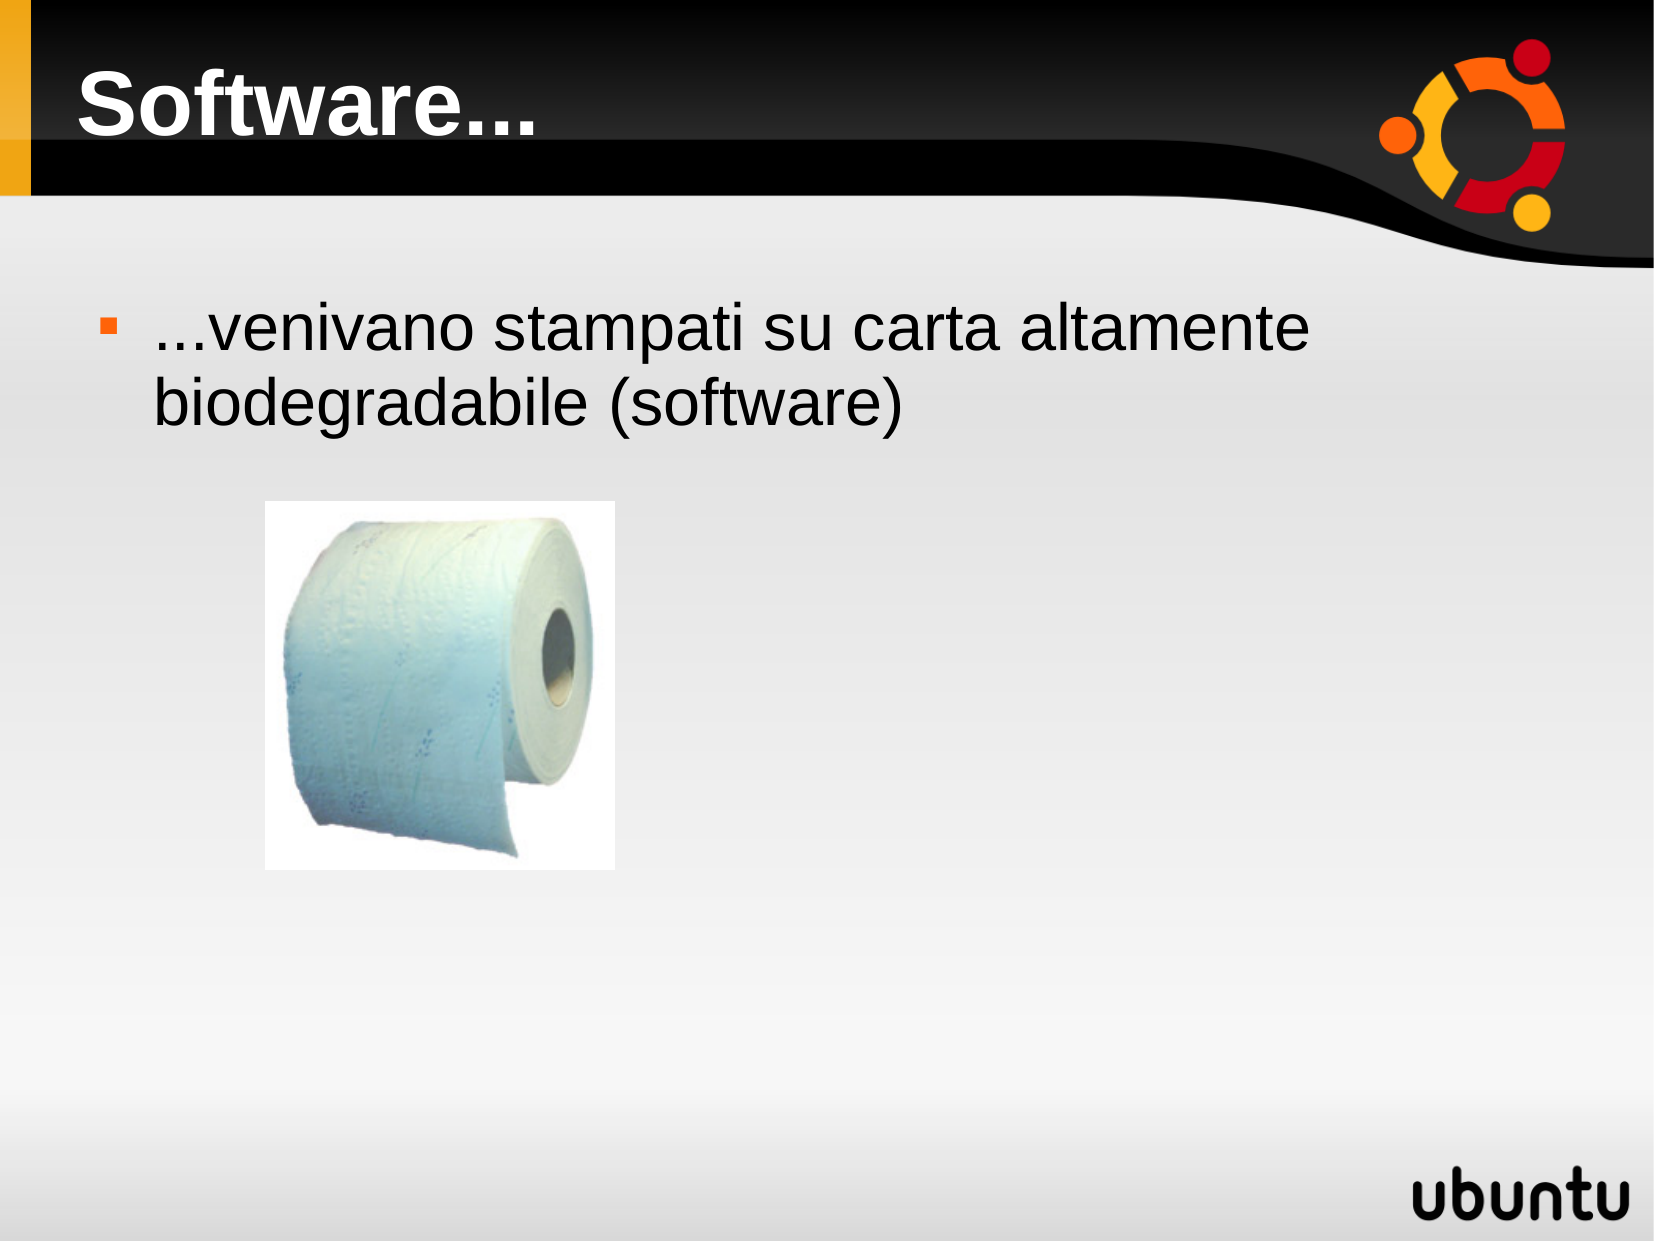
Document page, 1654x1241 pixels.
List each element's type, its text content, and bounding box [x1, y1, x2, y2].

picture [0, 0, 1654, 1241]
title Software... [76, 7, 1565, 200]
list ...venivano stampati su carta altamente biodegradabile (software) [845, 290, 1572, 1094]
